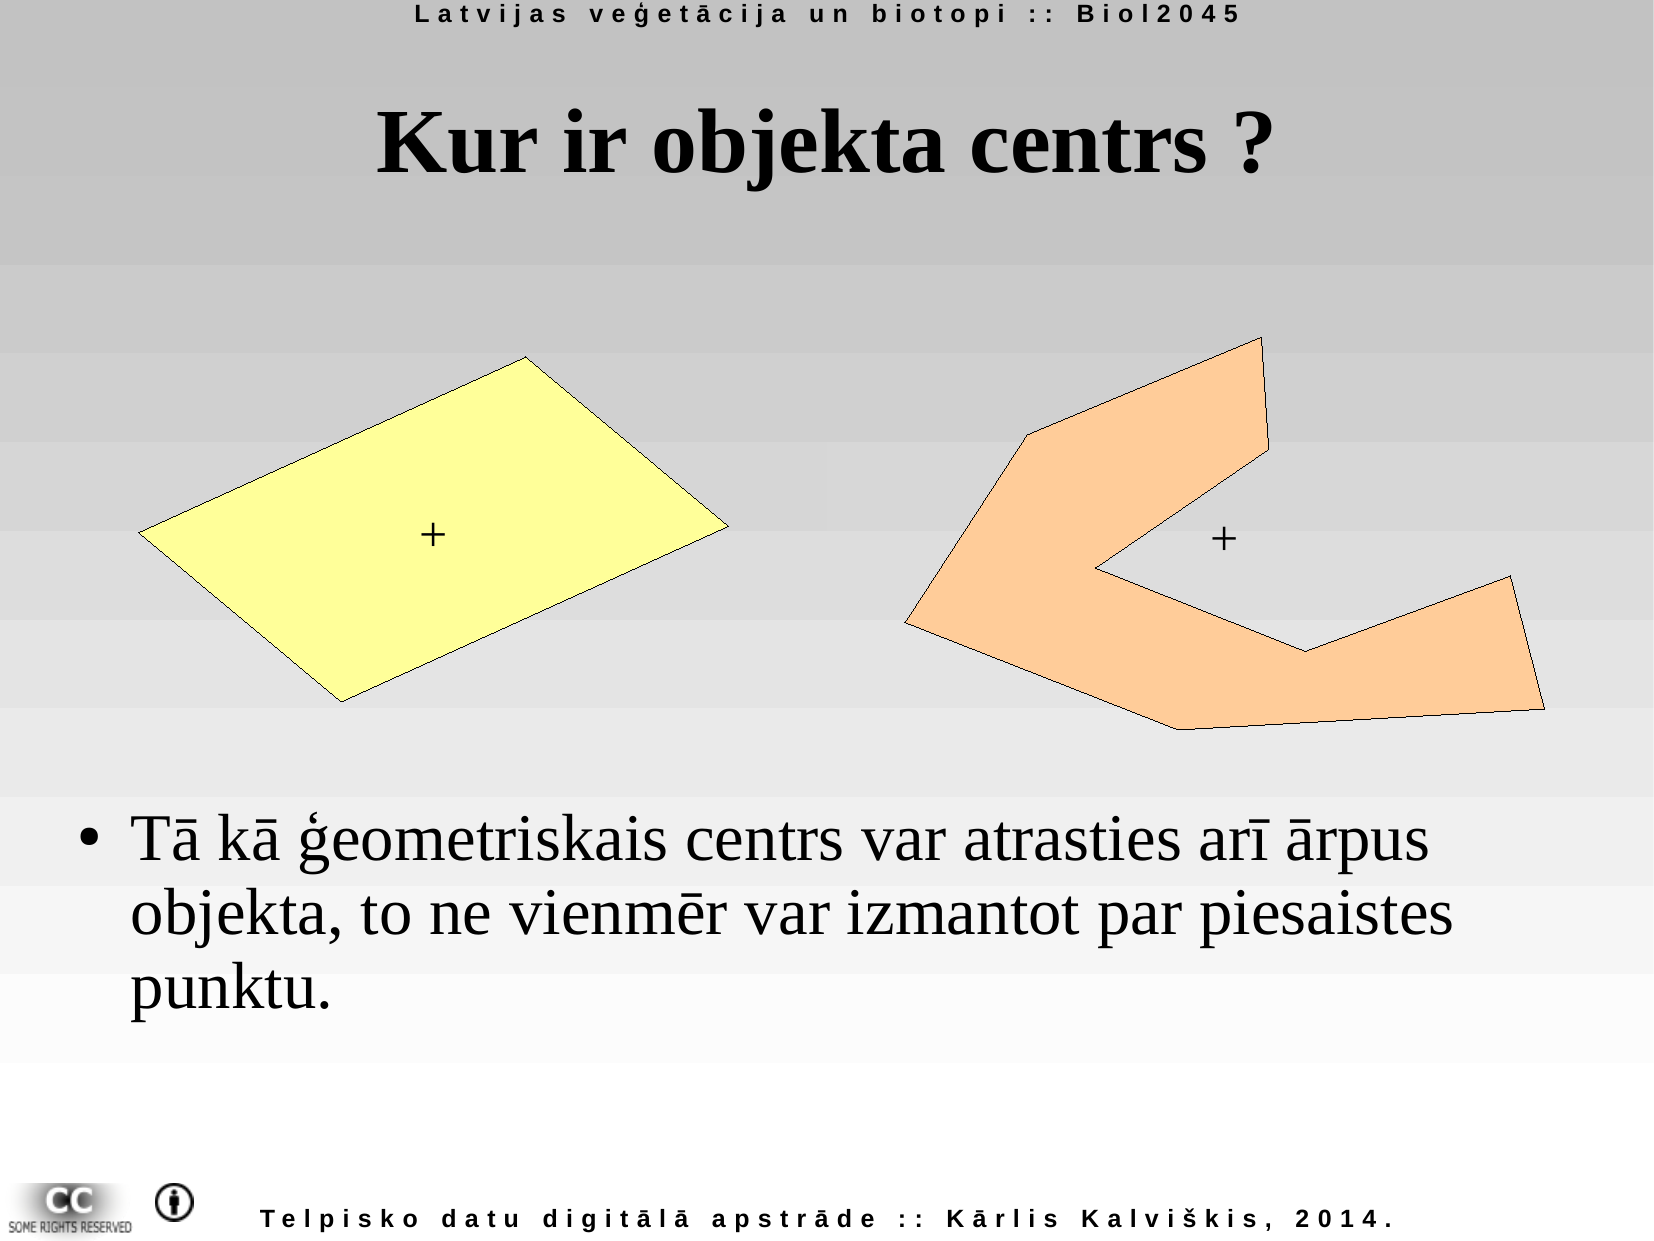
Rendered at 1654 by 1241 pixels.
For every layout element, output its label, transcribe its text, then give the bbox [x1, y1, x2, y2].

list Tā kā ģeometriskais centrs var atrasties arī ārpus objekta, to ne vienmēr var izmantot par piesaistes punktu. [59, 800, 1596, 1052]
title Kur ir objekta centrs ? [59, 37, 1596, 246]
text_box + [419, 506, 448, 606]
text_box [904, 337, 1545, 730]
picture [0, 0, 1654, 1241]
text_box + [1210, 511, 1239, 610]
text_box [138, 356, 729, 702]
